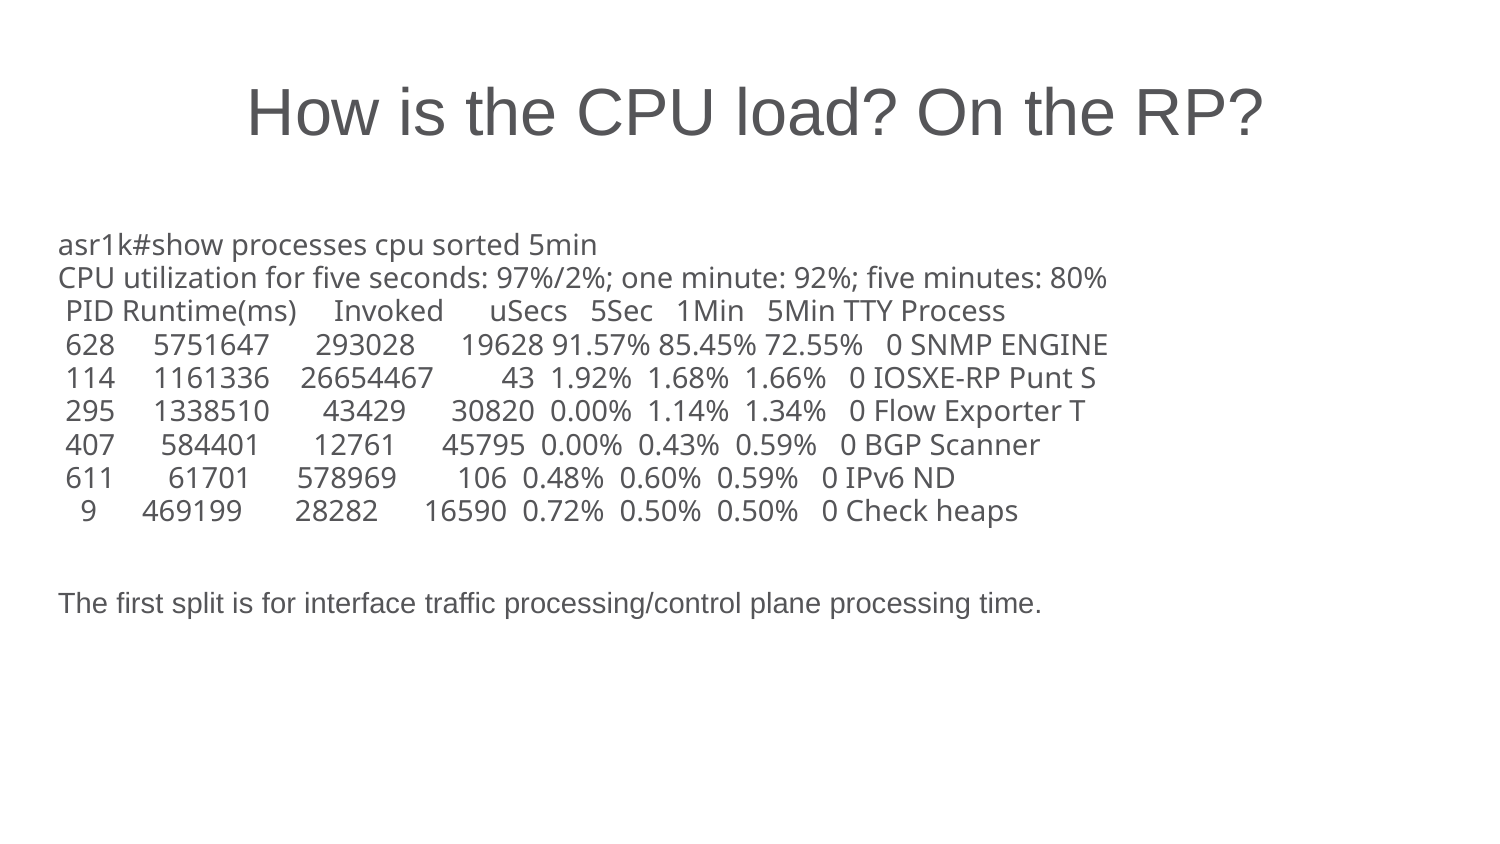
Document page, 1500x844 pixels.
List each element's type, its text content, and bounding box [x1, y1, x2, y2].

list asr1k#show processes cpu sorted 5min CPU utilization for five seconds: 97%/2%; one minute: 92%; five minutes: 80% PID Runtime(ms) Invoked uSecs 5Sec 1Min 5Min TTY Process 628 5751647 293028 19628 91.57% 85.45% 72.55% 0 SNMP ENGINE 114 1161336 26654467 43 1.92% 1.68% 1.66% 0 IOSXE-RP Punt S 295 1338510 43429 30820 0.00% 1.14% 1.34% 0 Flow Exporter T 407 584401 12761 45795 0.00% 0.43% 0.59% 0 BGP Scanner 611 61701 578969 106 0.48% 0.60% 0.59% 0 IPv6 ND 9 469199 28282 16590 0.72% 0.50% 0.50% 0 Check heaps The first split is for interface traffic processing/control plane processing time. [24, 221, 1475, 741]
title How is the CPU load? On the RP? [71, 55, 1441, 177]
